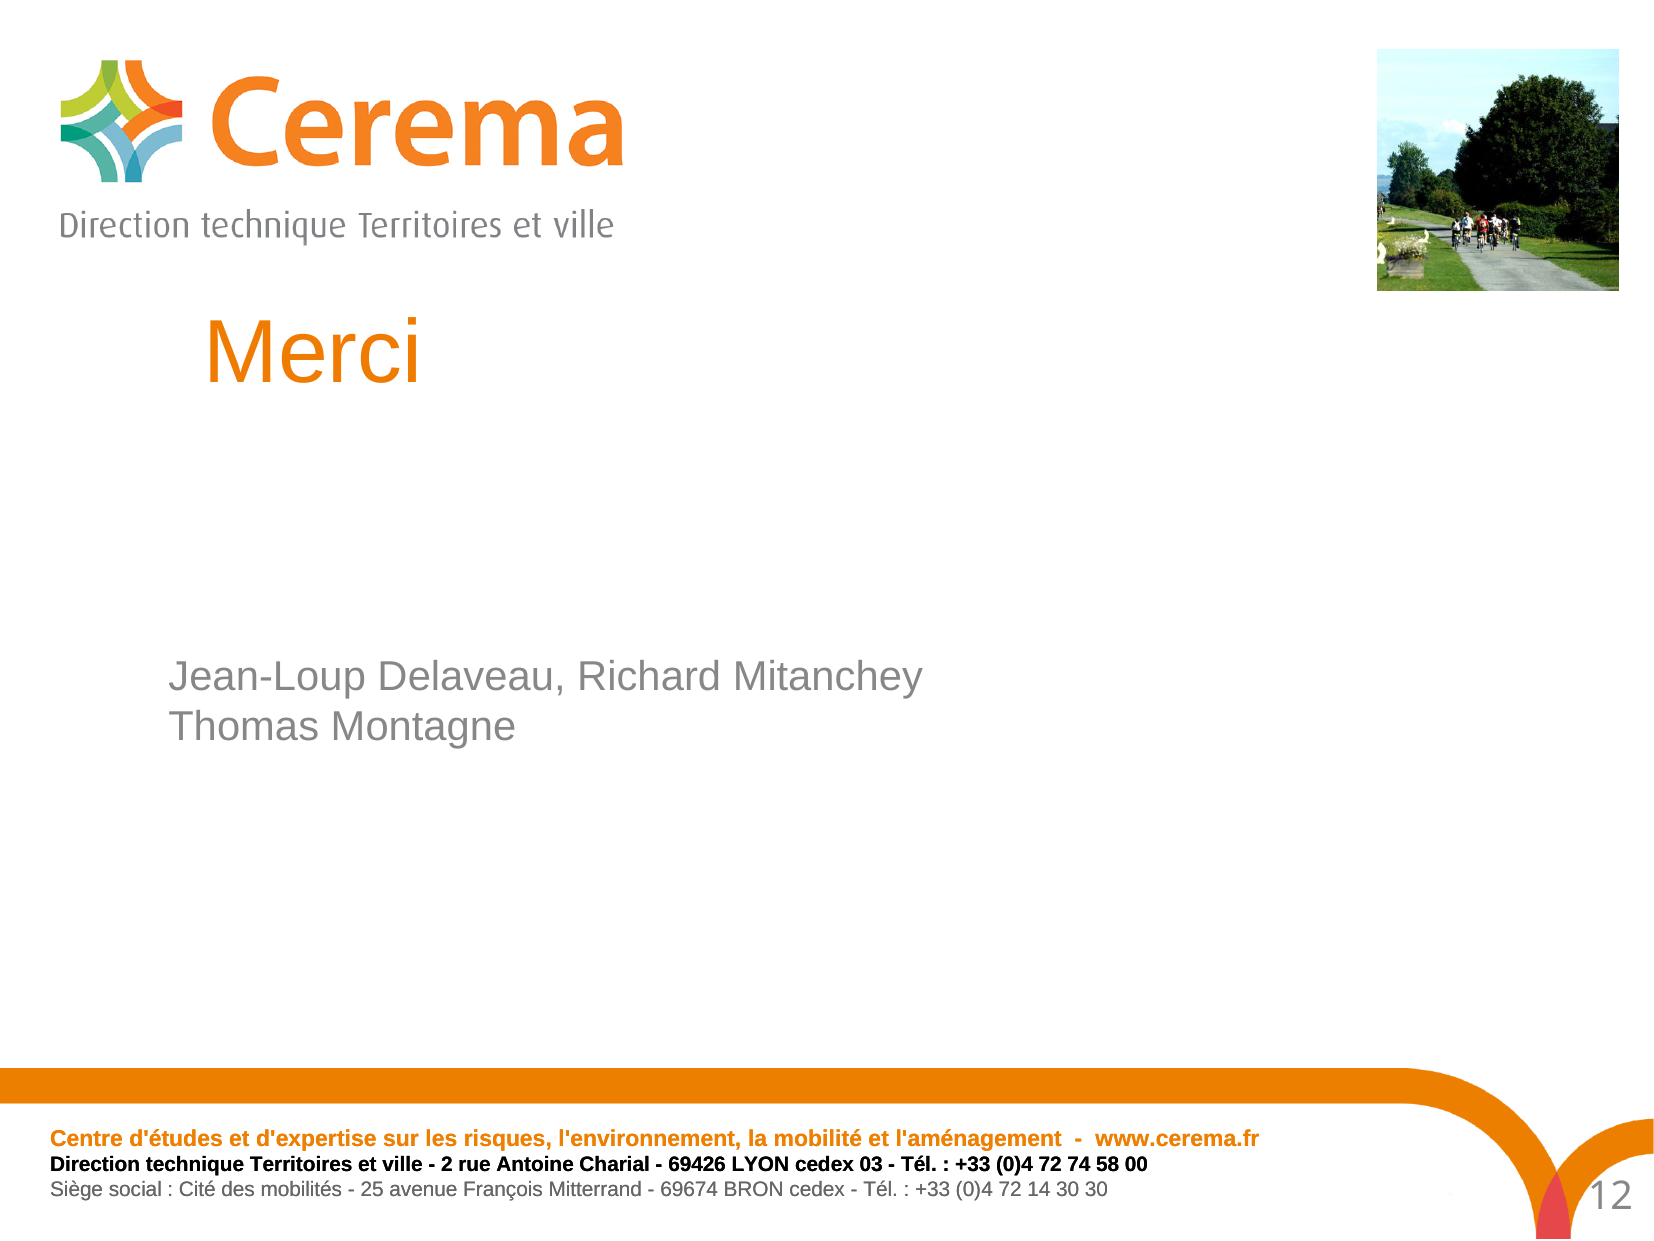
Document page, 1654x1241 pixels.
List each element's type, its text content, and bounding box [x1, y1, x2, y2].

text_box Centre d'études et d'expertise sur les risques, l'environnement, la mobilité et l'aménagement - www.cerema.fr Direction technique Territoires et ville - 2 rue Antoine Charial - 69426 LYON cedex 03 - Tél. : +33 (0)4 72 74 58 00 Siège social : Cité des mobilités - 25 avenue François Mitterrand - 69674 BRON cedex - Tél. : +33 (0)4 72 14 30 30 [35, 1116, 1394, 1217]
text_box Jean-Loup Delaveau, Richard Mitanchey Thomas Montagne [153, 641, 1595, 957]
picture [0, 1068, 1654, 1239]
picture [0, 0, 684, 291]
picture [1377, 49, 1619, 291]
text_box Merci [188, 306, 1465, 418]
